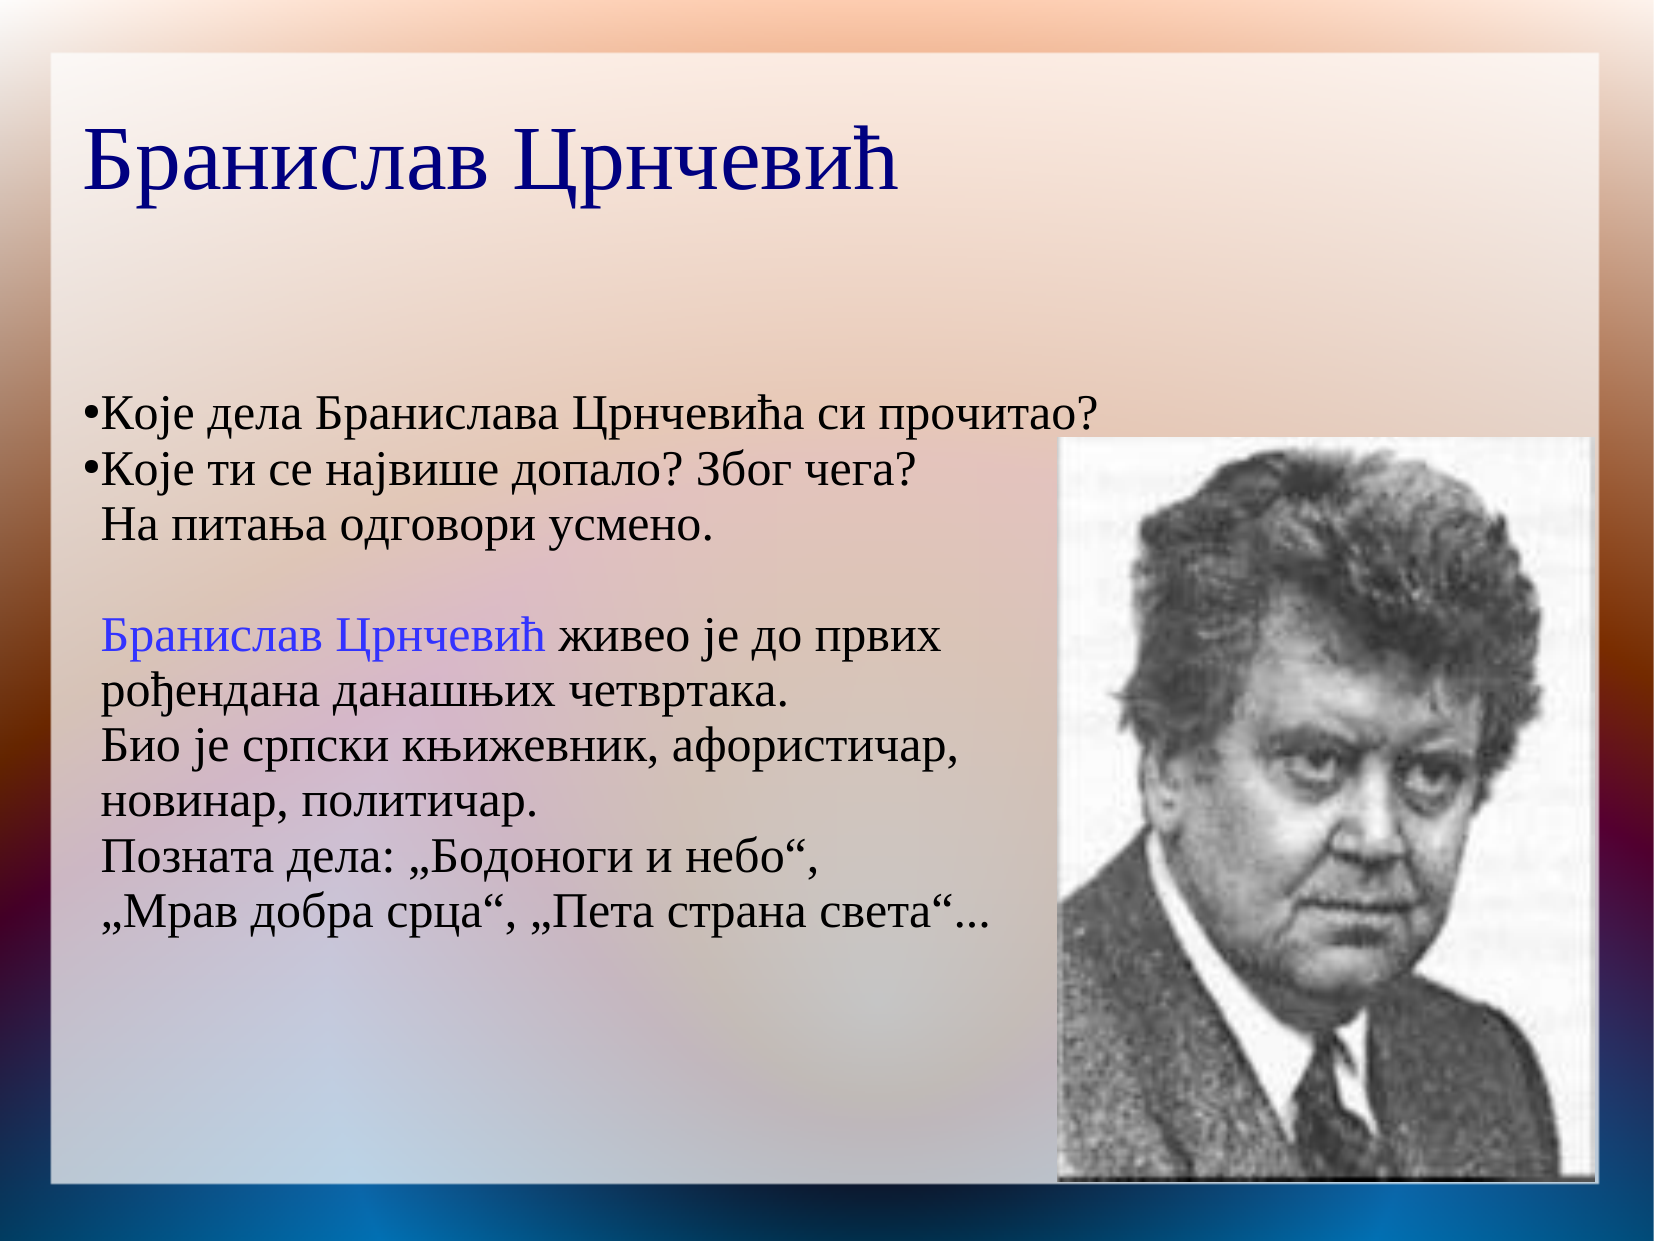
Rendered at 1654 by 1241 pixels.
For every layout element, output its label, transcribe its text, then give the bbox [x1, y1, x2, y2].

title Бранислав Црнчевић [82, 55, 1571, 263]
subtitle Које дела Бранислава Црнчевића си прочитао? Које ти се највише допало? Због чега? На питања одговори усмено. Бранислав Црнчевић живео је до првих рођендана данашњих четвртака. Био је српски књижевник, афористичар, новинар, политичар. Позната дела: „Бодоноги и небо“, „Мрав добра срца“, „Пета страна света“... [82, 290, 1571, 1034]
picture [0, 0, 1654, 1241]
